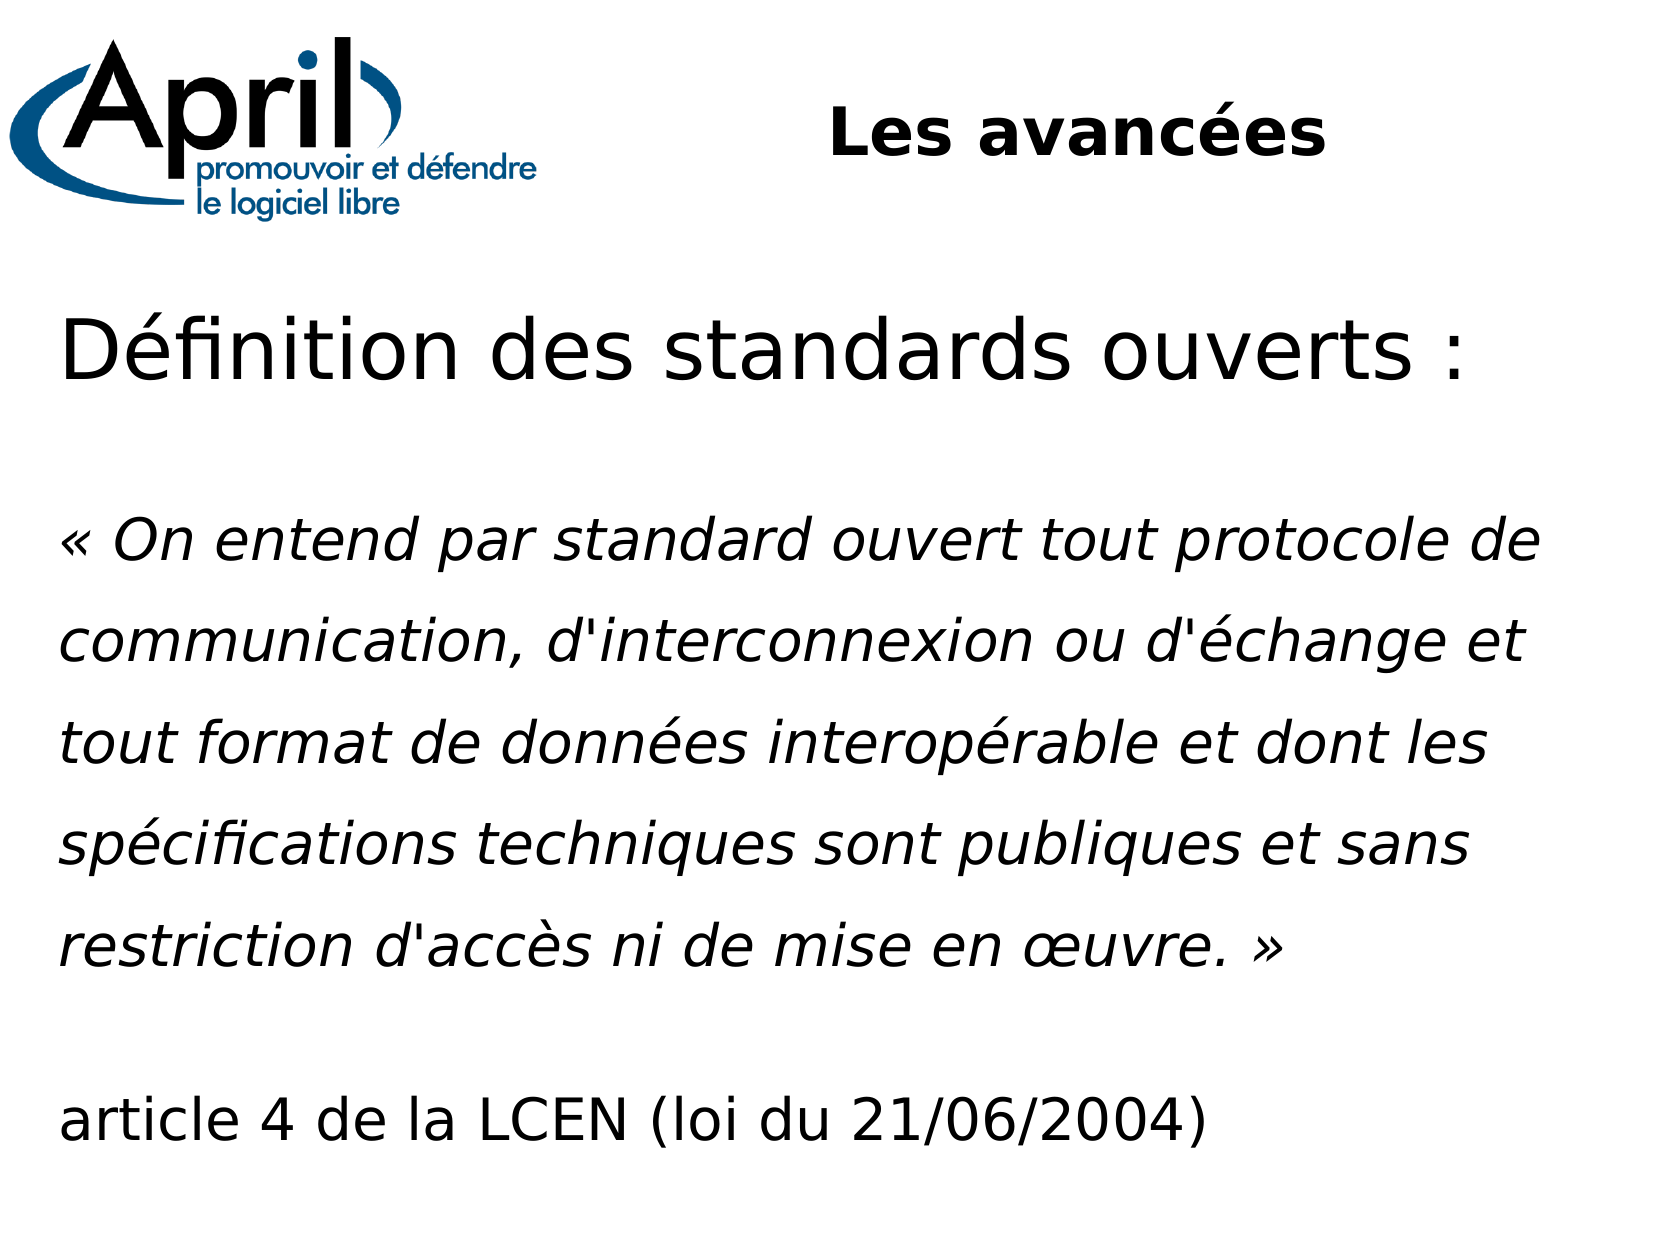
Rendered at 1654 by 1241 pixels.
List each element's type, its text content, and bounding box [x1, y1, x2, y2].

picture [5, 0, 540, 318]
text_box Définition des standards ouverts : « On entend par standard ouvert tout protocole de communication, d'interconnexion ou d'échange et tout format de données interopérable et dont les spécifications techniques sont publiques et sans restriction d'accès ni de mise en œuvre. » article 4 de la LCEN (loi du 21/06/2004) [59, 278, 1595, 1131]
title Les avancées [540, 56, 1625, 207]
